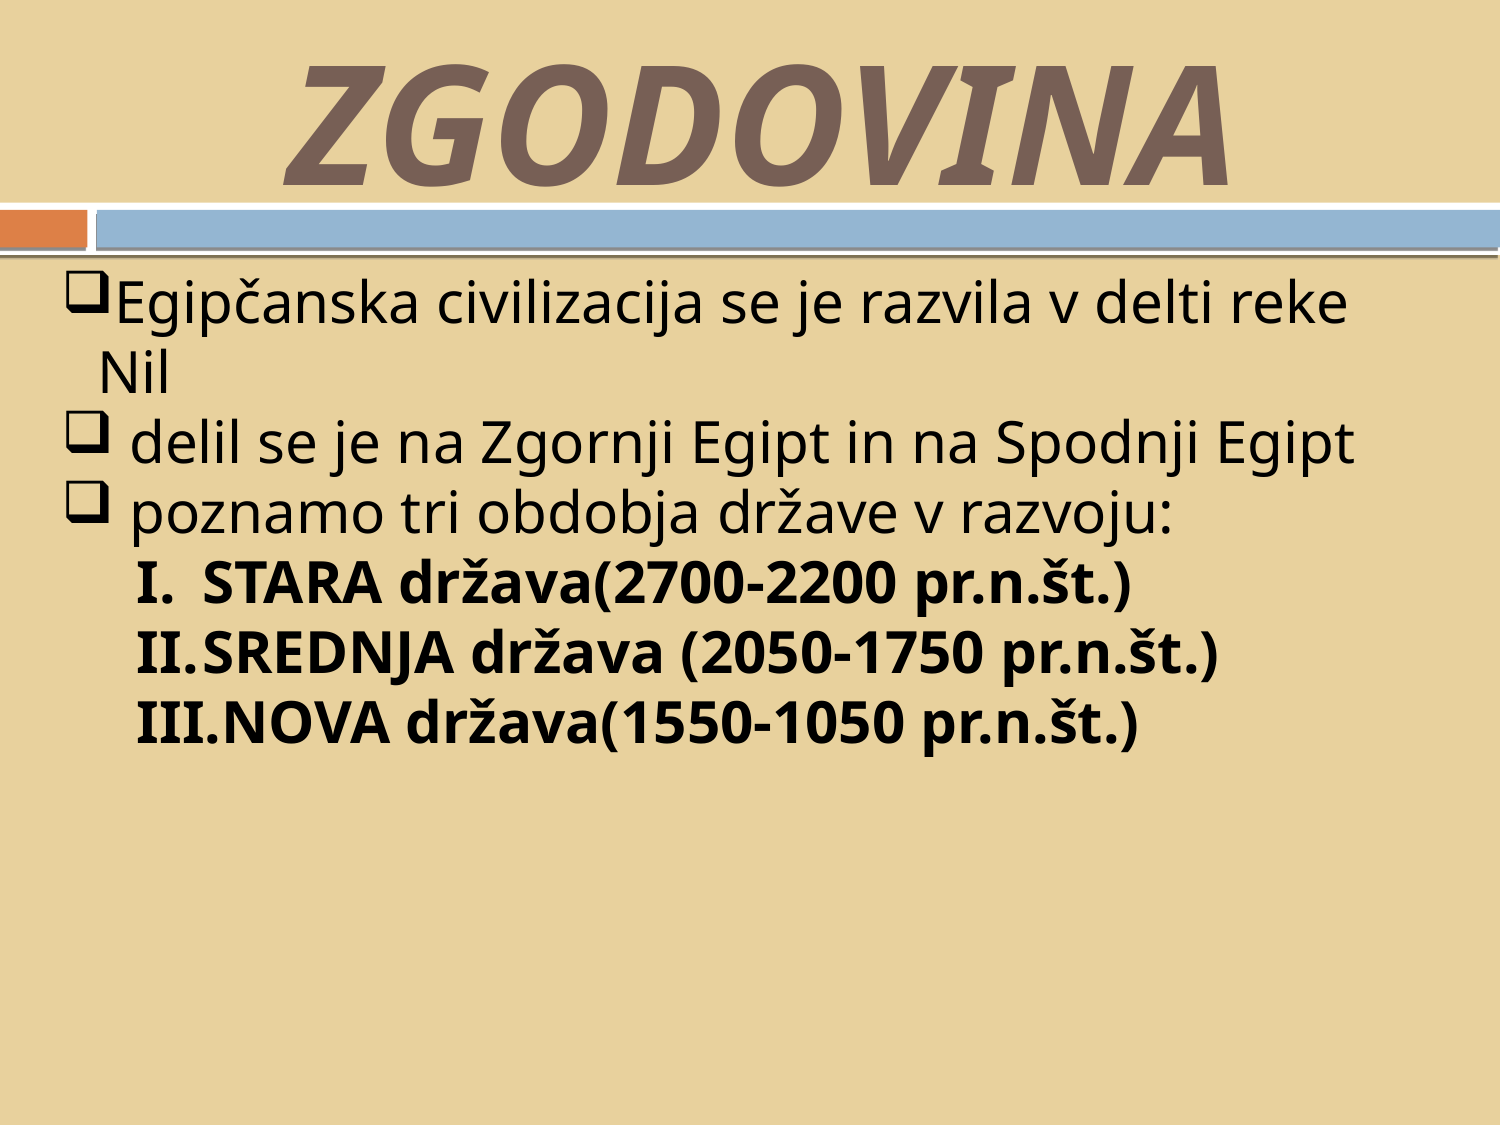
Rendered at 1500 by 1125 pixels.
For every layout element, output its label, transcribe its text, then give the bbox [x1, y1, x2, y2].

text_box Egipčanska civilizacija se je razvila v delti reke Nil delil se je na Zgornji Egipt in na Spodnji Egipt poznamo tri obdobja države v razvoju: STARA država(2700-2200 pr.n.št.) SREDNJA država (2050-1750 pr.n.št.) NOVA država(1550-1050 pr.n.št.) [46, 257, 1454, 1113]
title ZGODOVINA [100, 37, 1438, 200]
